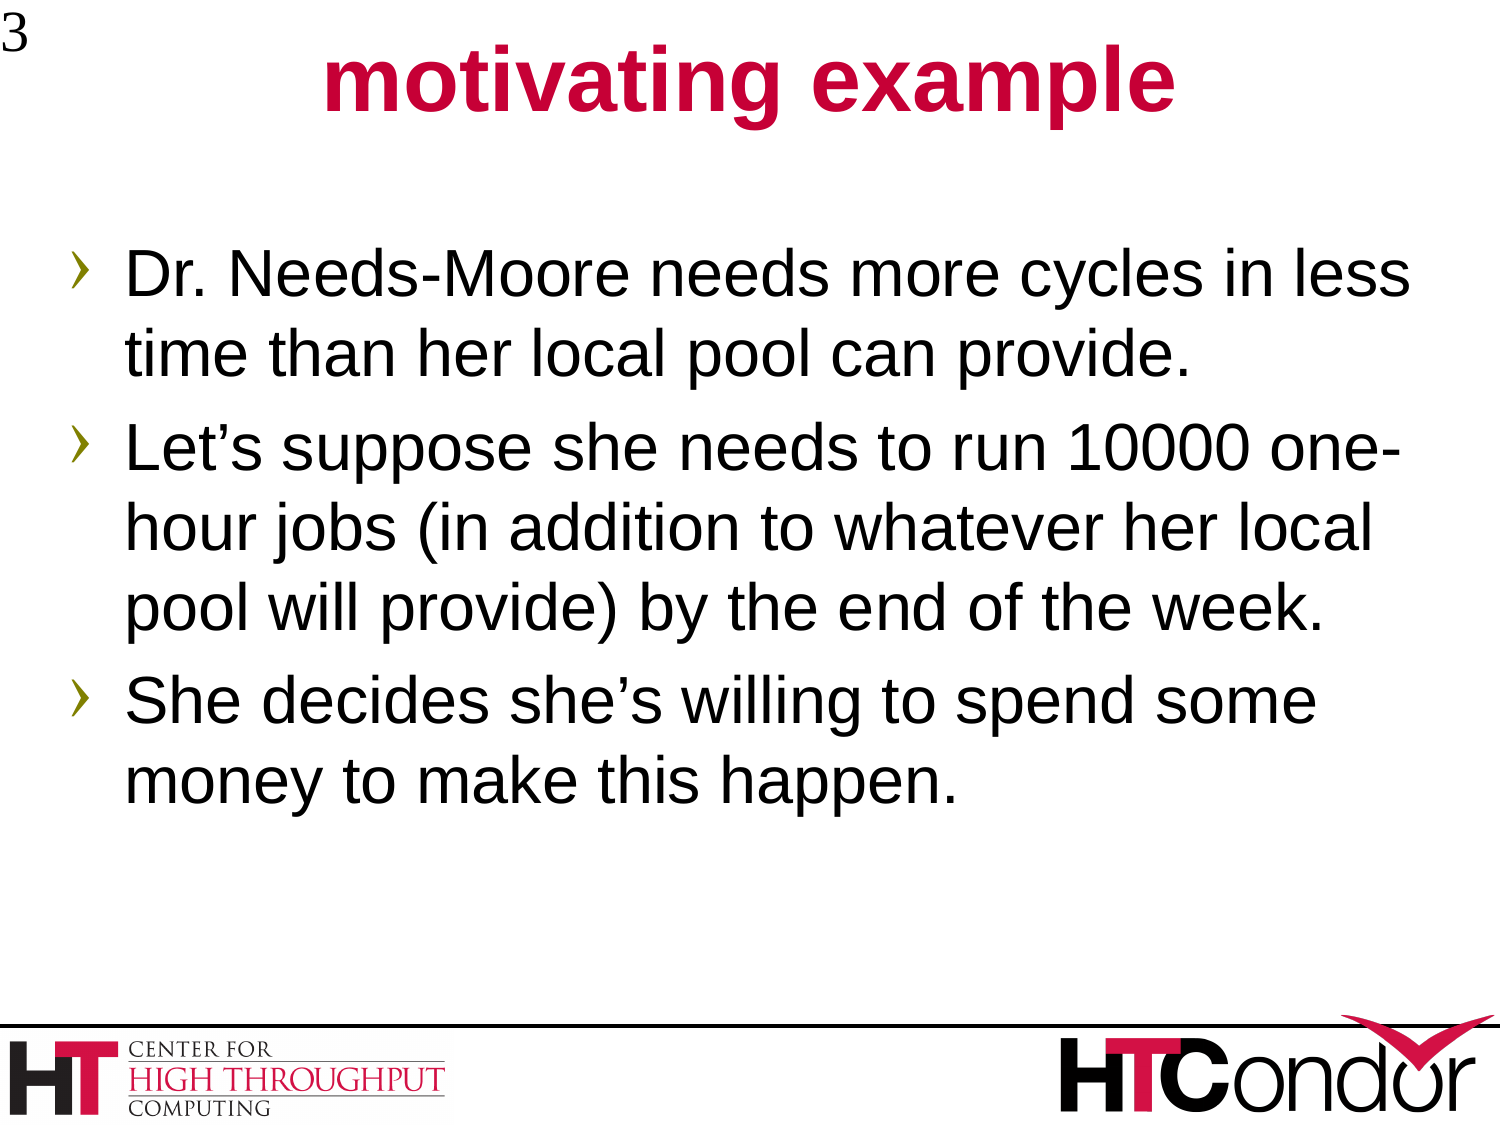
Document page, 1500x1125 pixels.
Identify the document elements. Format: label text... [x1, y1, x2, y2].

list Dr. Needs-Moore needs more cycles in less time than her local pool can provide. Let’s suppose she needs to run 10000 one-hour jobs (in addition to whatever her local pool will provide) by the end of the week. She decides she’s willing to spend some money to make this happen. [52, 222, 1431, 916]
picture [0, 1029, 454, 1125]
title motivating example [0, 0, 1500, 150]
picture [1055, 1014, 1500, 1119]
